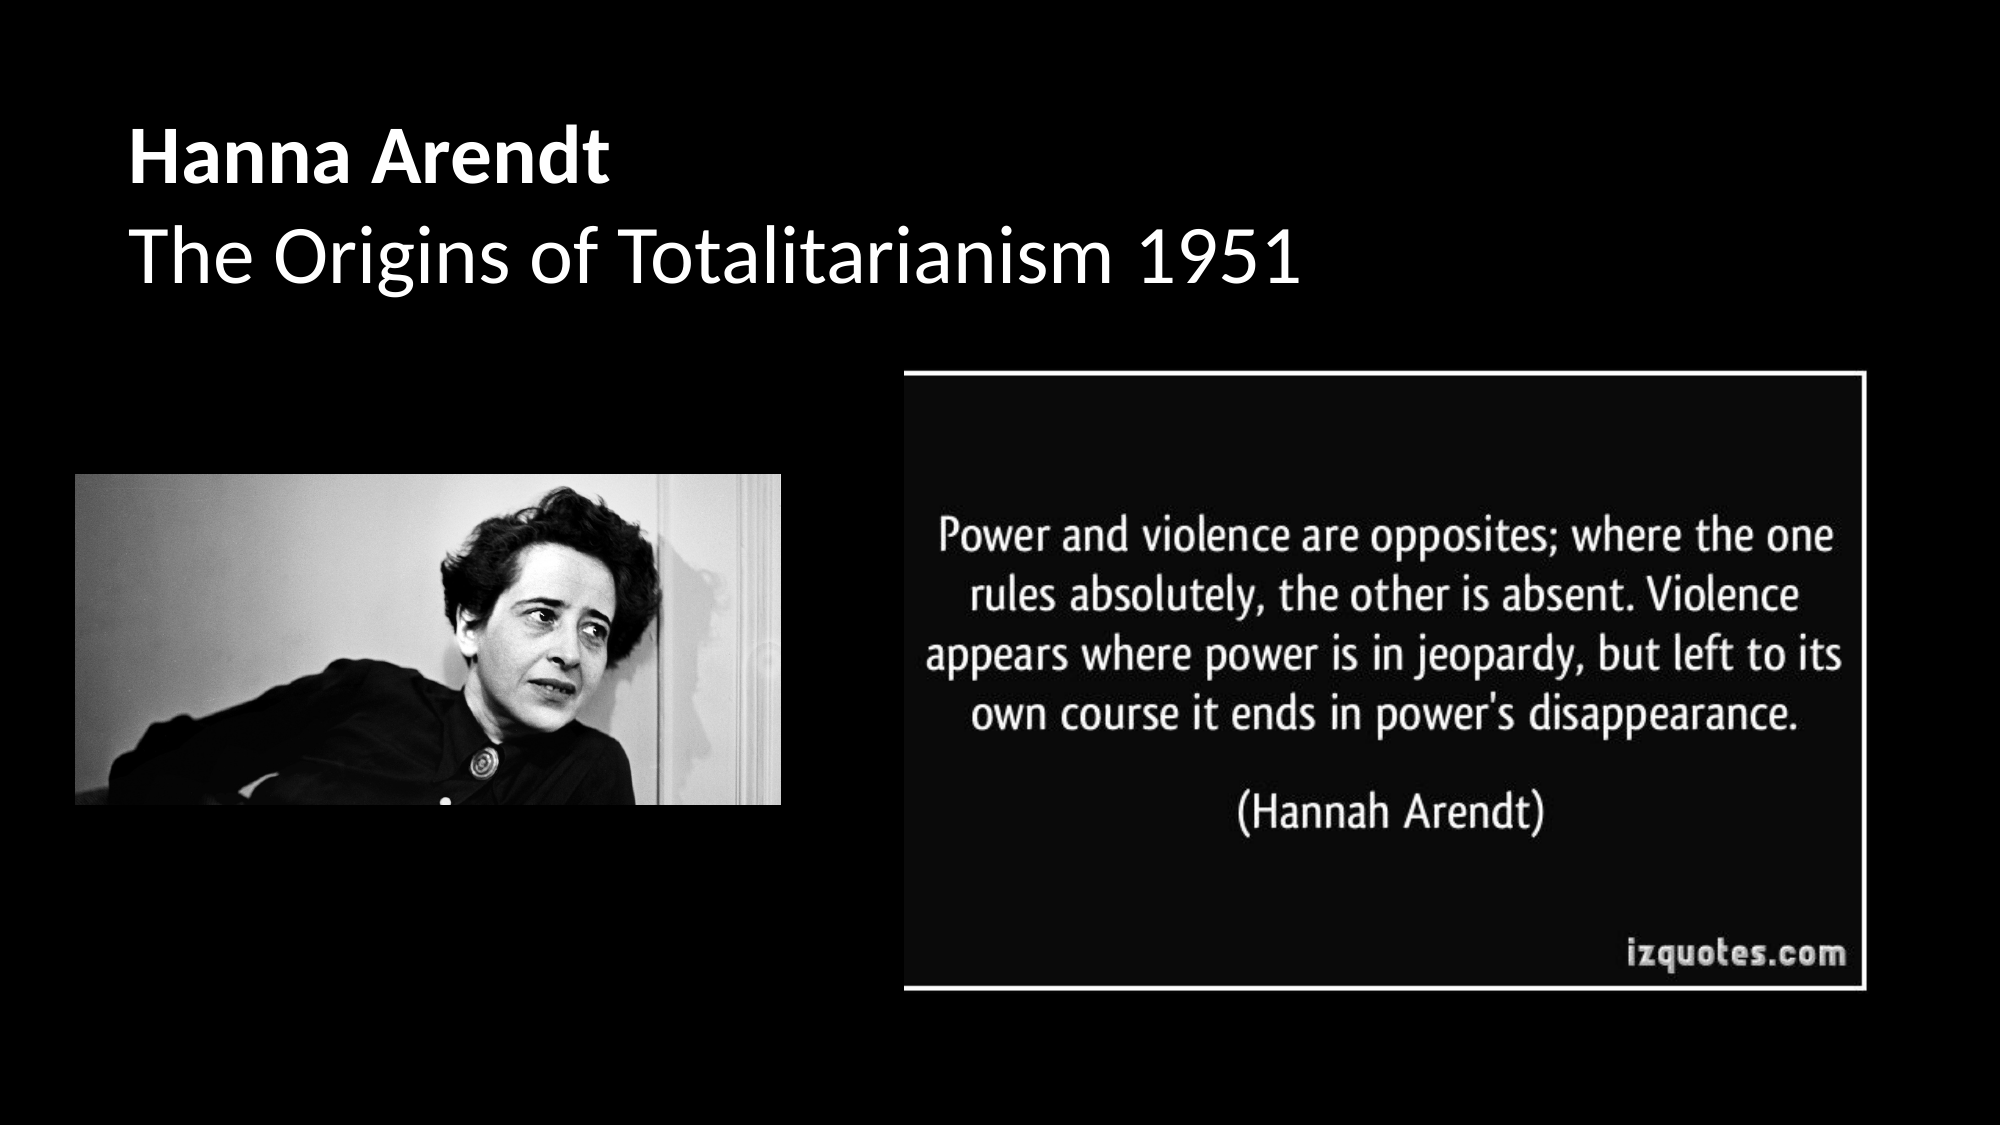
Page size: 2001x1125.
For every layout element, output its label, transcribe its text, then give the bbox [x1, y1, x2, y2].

picture [904, 368, 1925, 1006]
text_box Hanna Arendt The Origins of Totalitarianism 1951 [113, 92, 1624, 310]
picture [75, 474, 781, 805]
